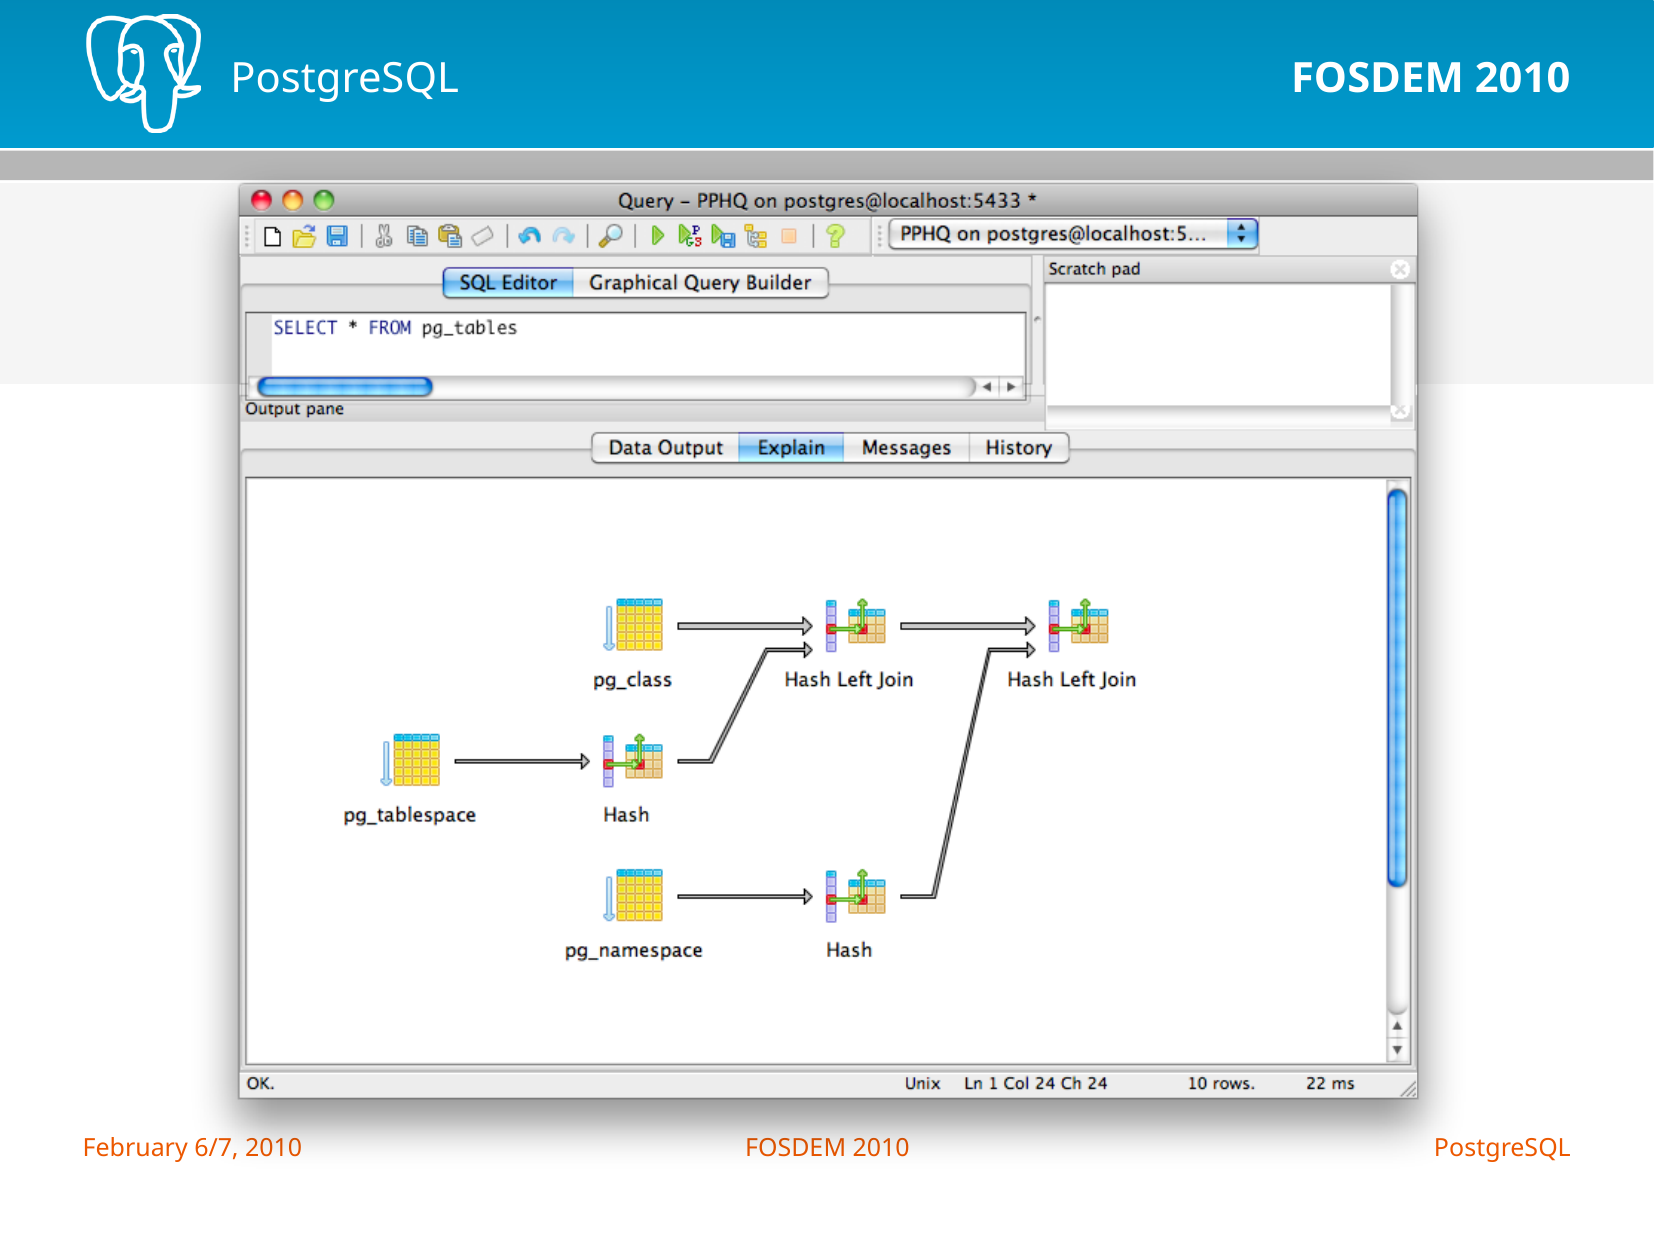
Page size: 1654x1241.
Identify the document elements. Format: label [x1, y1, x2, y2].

picture [180, 149, 1477, 1180]
picture [87, 15, 200, 132]
